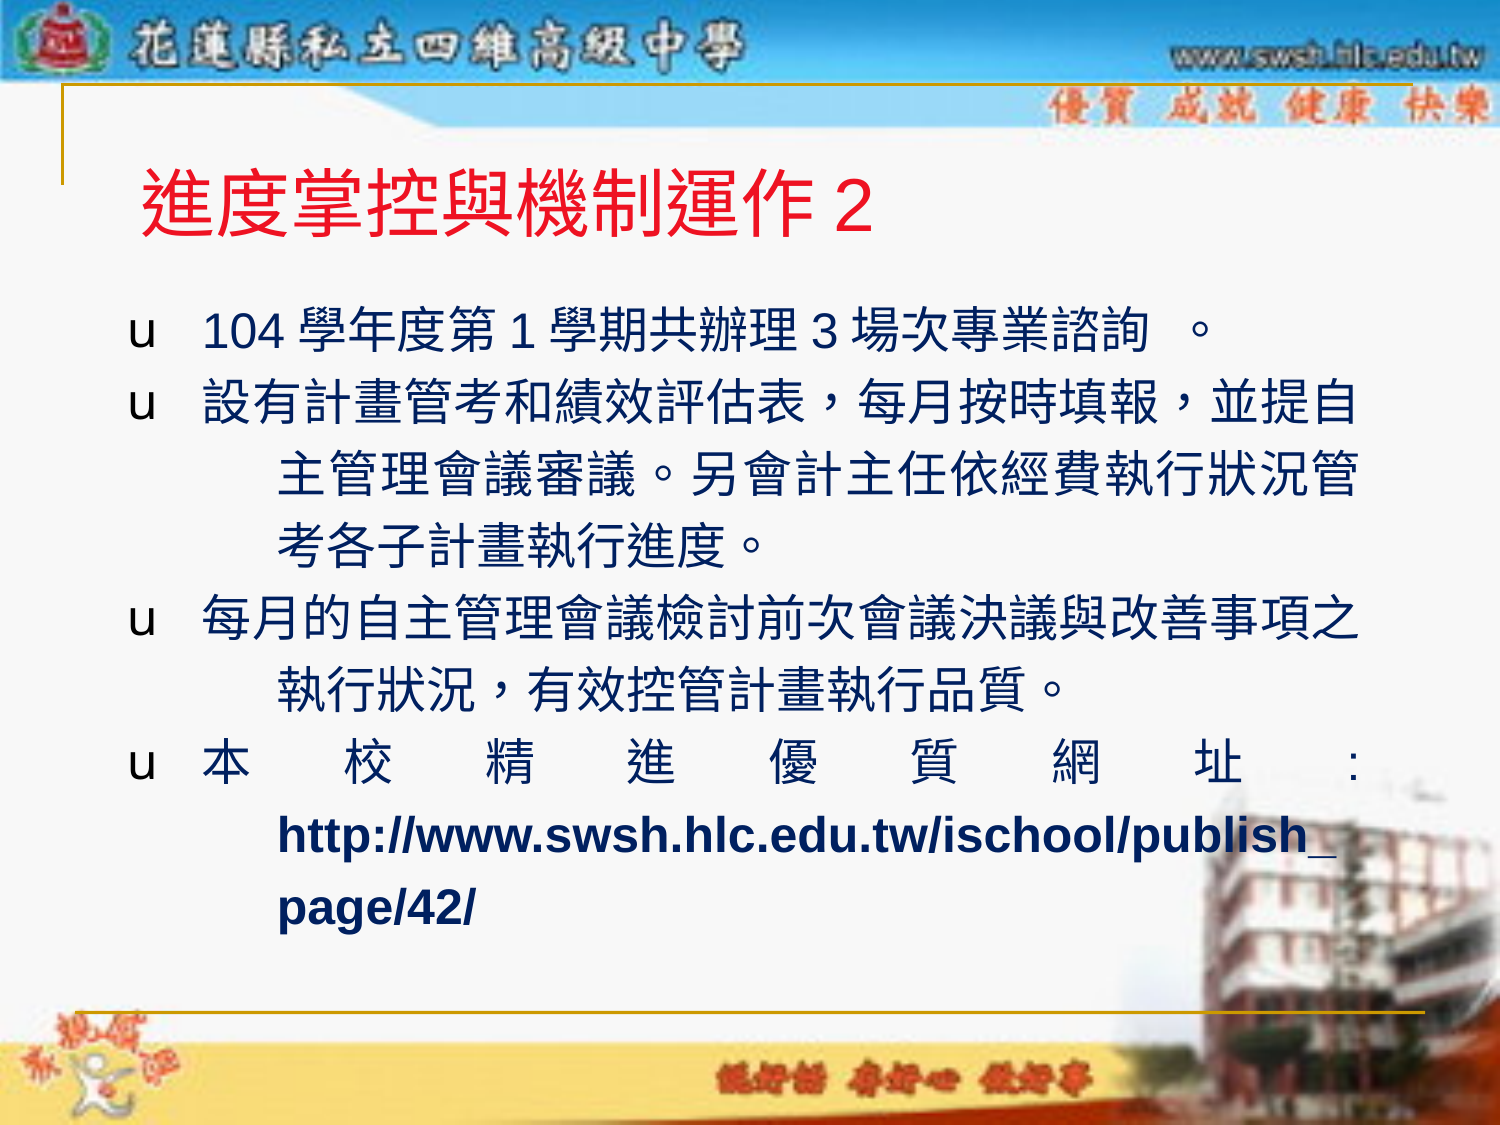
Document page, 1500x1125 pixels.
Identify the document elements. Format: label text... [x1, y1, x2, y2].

text_box 104學年度第1學期共辦理3場次專業諮詢 。 設有計畫管考和績效評估表，每月按時填報，並提自主管理會議審議。另會計主任依經費執行狀況管考各子計畫執行進度。 每月的自主管理會議檢討前次會議決議與改善事項之執行狀況，有效控管計畫執行品質。 本校精進優質網址: http://www.swsh.hlc.edu.tw/ischool/publish_page/42/ [112, 279, 1376, 942]
text_box [1080, 1023, 1431, 1099]
text_box P61 [0, 1023, 262, 1099]
text_box 進度掌控與機制運作2 [125, 149, 890, 254]
